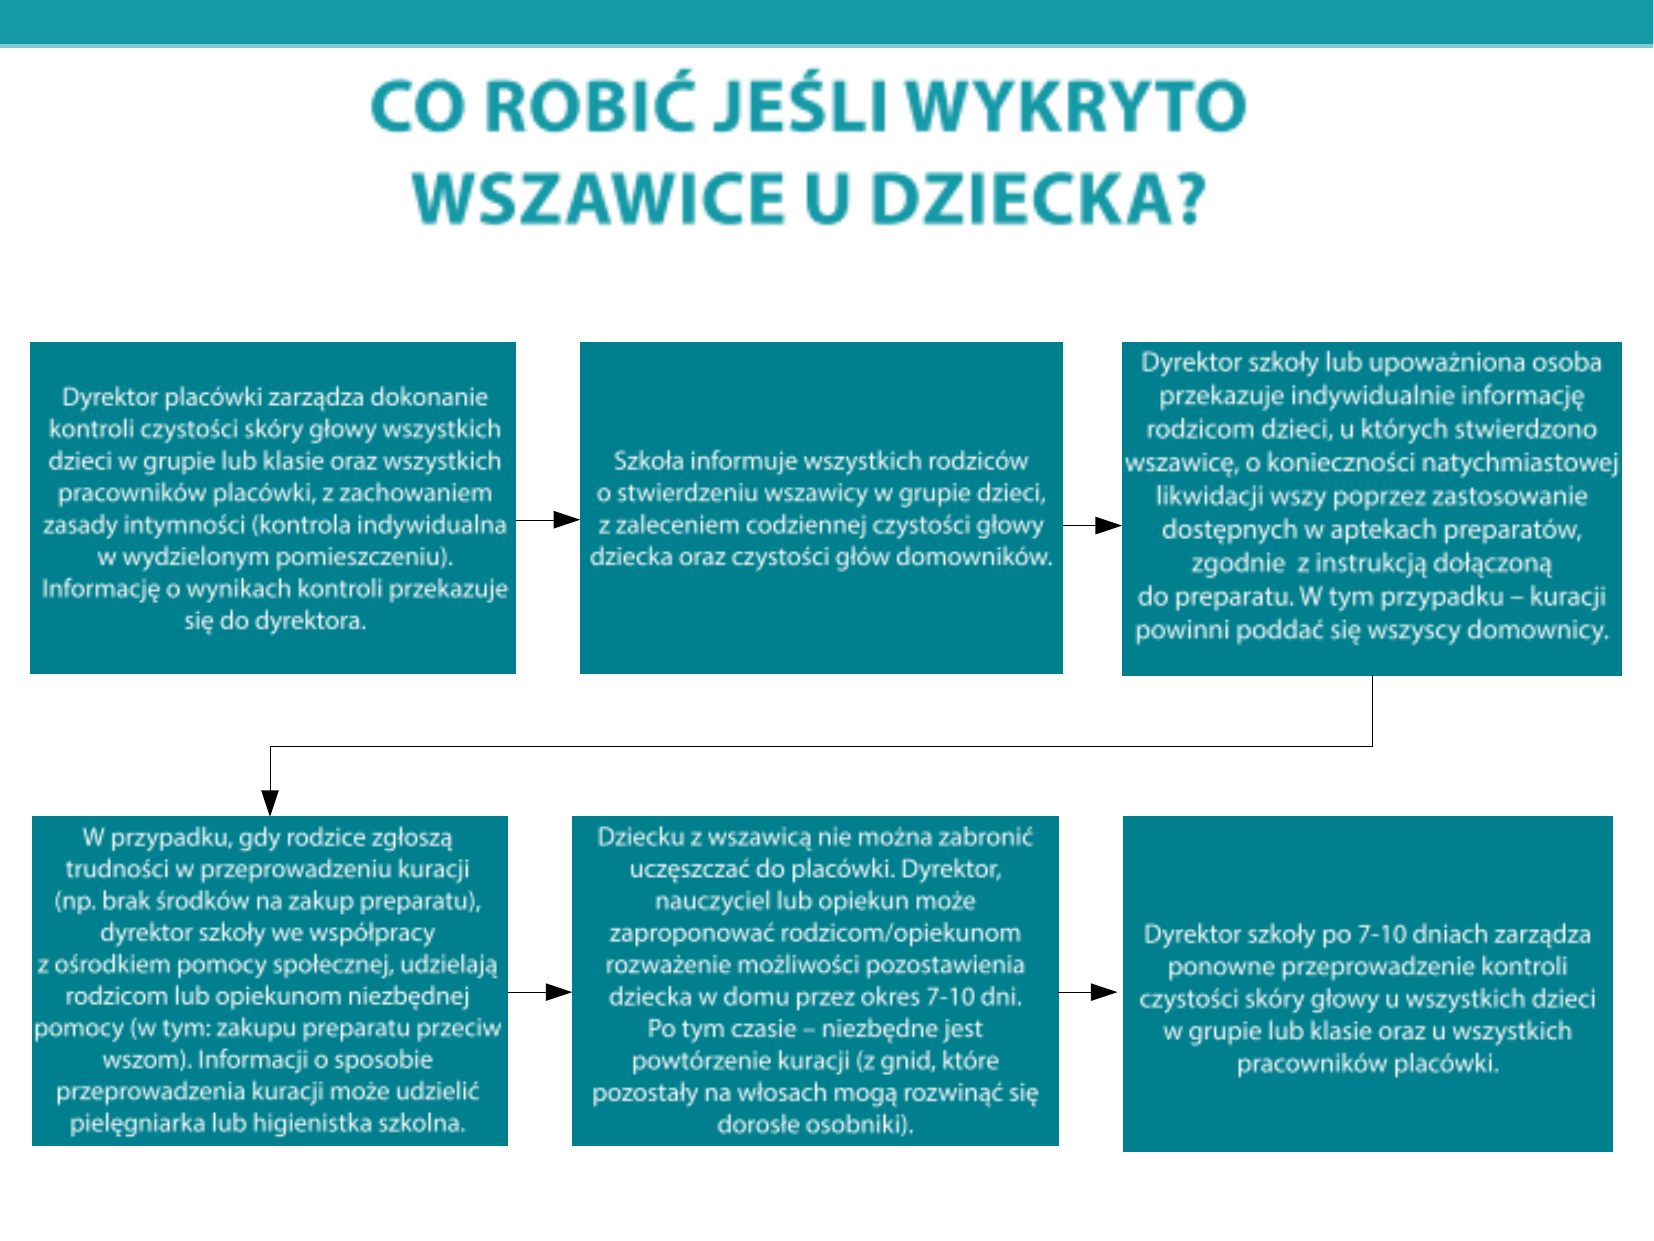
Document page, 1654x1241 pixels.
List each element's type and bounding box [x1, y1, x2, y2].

picture [354, 61, 1259, 260]
picture [580, 342, 1063, 674]
picture [30, 342, 516, 674]
picture [1123, 816, 1613, 1152]
picture [0, 0, 1654, 48]
picture [32, 816, 508, 1146]
picture [572, 816, 1059, 1146]
picture [1122, 342, 1622, 676]
